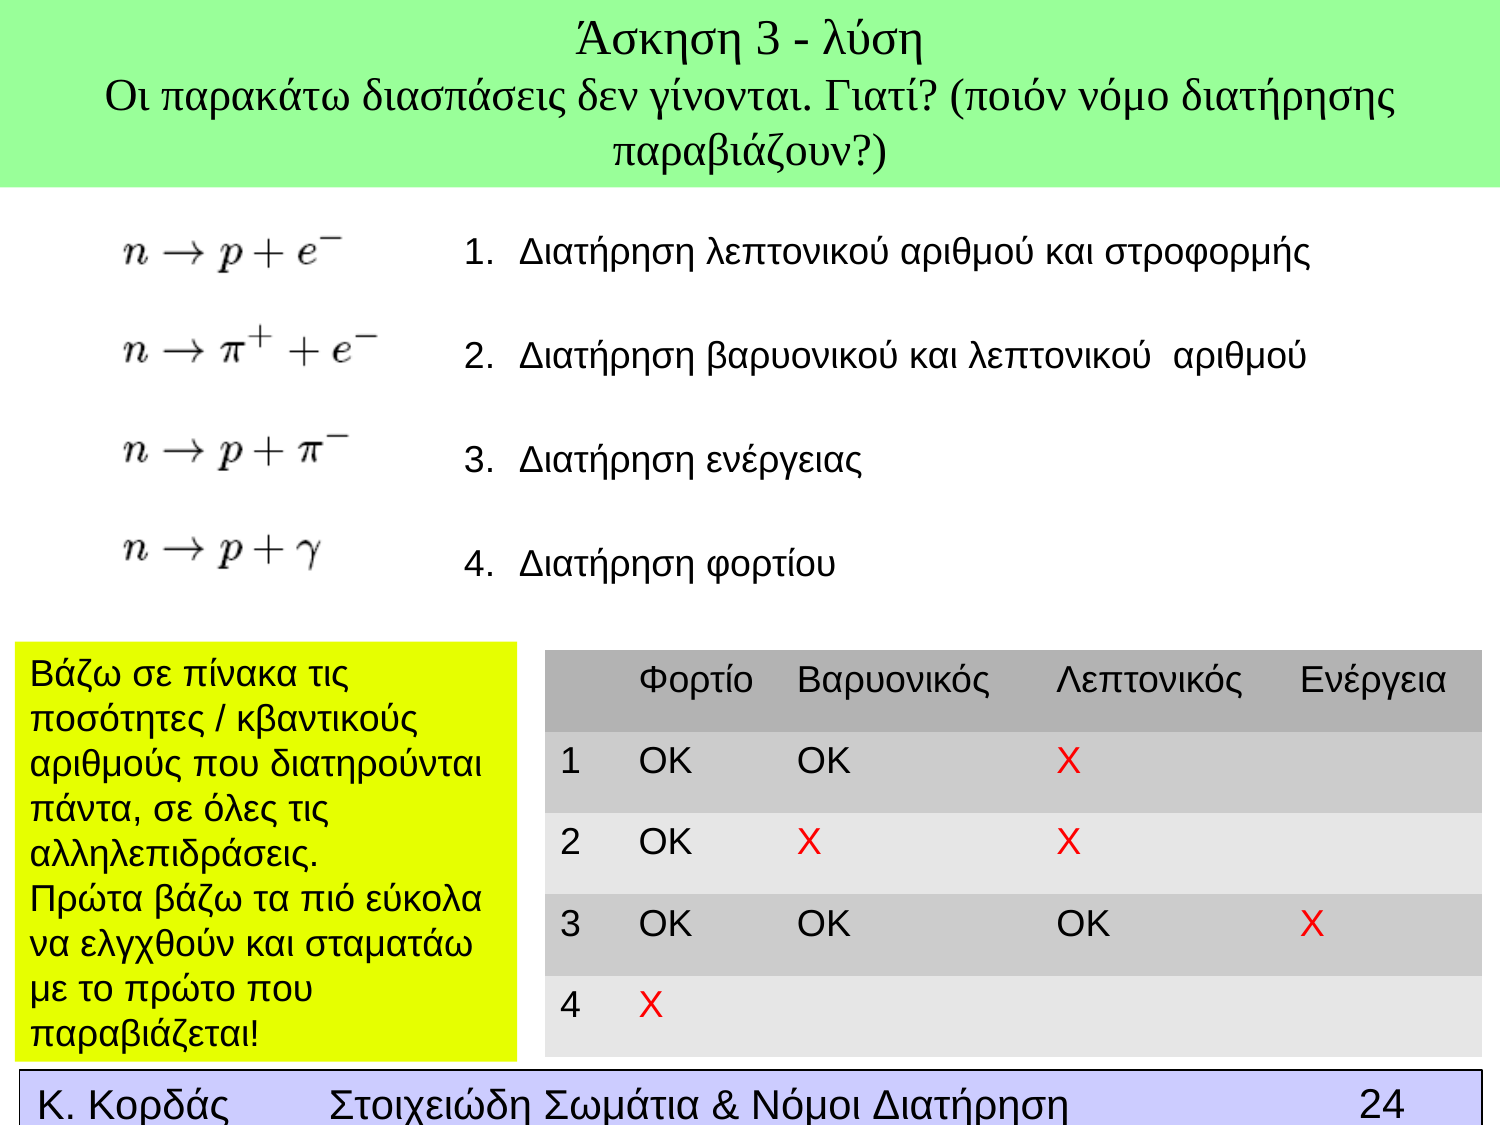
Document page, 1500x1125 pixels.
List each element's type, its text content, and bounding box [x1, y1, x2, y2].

table_cell [782, 976, 1042, 1057]
table_cell ΟΚ [624, 732, 782, 813]
table_cell ΟΚ [1042, 894, 1285, 976]
table_cell 1 [545, 732, 624, 813]
table_cell ΟΚ [782, 732, 1042, 813]
table_header Βαρυονικός [782, 650, 1042, 732]
table_cell 2 [545, 813, 624, 894]
table_cell Χ [782, 813, 1042, 894]
table_header Φορτίο [624, 650, 782, 732]
table_header Ενέργεια [1285, 650, 1482, 732]
table_header [545, 650, 624, 732]
table_cell [1285, 732, 1482, 813]
table_cell ΟΚ [624, 894, 782, 976]
table_header Λεπτονικός [1042, 650, 1285, 732]
table_cell Χ [624, 976, 782, 1057]
text_box Βάζω σε πίνακα τις ποσότητες / κβαντικούς αριθμούς που διατηρούνται πάντα, σε όλες τις αλληλεπιδράσεις. Πρώτα βάζω τα πιό εύκολα να ελγχθούν και σταματάω με το πρώτο που παραβιάζεται! [14, 641, 518, 1062]
table_cell ΟΚ [624, 813, 782, 894]
text_box Διατήρηση λεπτονικού αριθμού και στροφορμής Διατήρηση βαρυονικού και λεπτονικού αριθμού Διατήρηση ενέργειας Διατήρηση φορτίου [449, 219, 1467, 645]
picture [29, 200, 428, 586]
table_cell Χ [1285, 894, 1482, 976]
table_cell [1285, 813, 1482, 894]
table_cell 3 [545, 894, 624, 976]
text_box [0, 0, 1500, 188]
table_cell [1042, 976, 1285, 1057]
table_cell 4 [545, 976, 624, 1057]
table_cell ΟΚ [782, 894, 1042, 976]
table_cell Χ [1042, 813, 1285, 894]
text_box Άσκηση 3 - λύση Οι παρακάτω διασπάσεις δεν γίνονται. Γιατί? (ποιόν νόμο διατήρησης παραβιάζουν?) [45, 0, 1455, 183]
table_cell Χ [1042, 732, 1285, 813]
table_cell [1285, 976, 1482, 1057]
